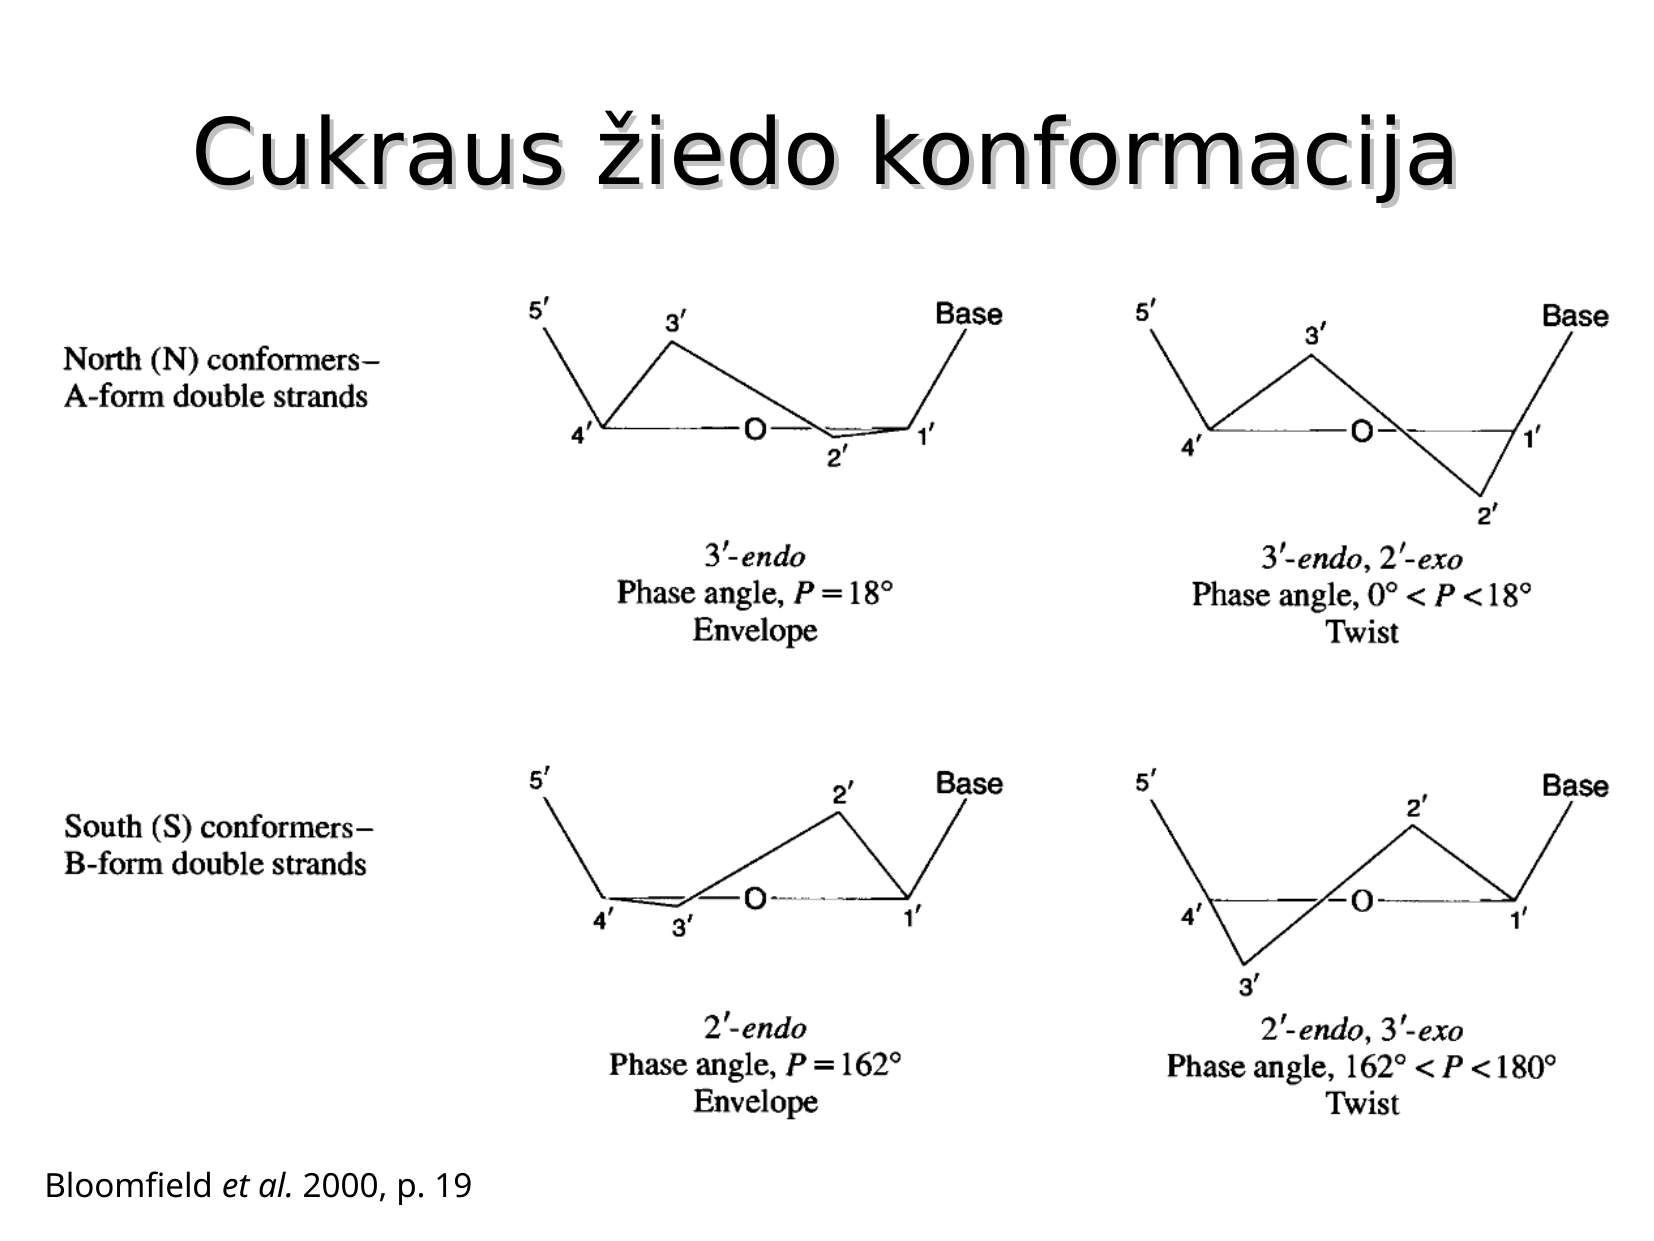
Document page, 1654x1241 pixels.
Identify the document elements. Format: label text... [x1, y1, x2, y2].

text_box Bloomfield et al. 2000, p. 19 [29, 1154, 516, 1211]
title Cukraus žiedo konformacija [82, 56, 1571, 250]
picture [59, 295, 1613, 1123]
